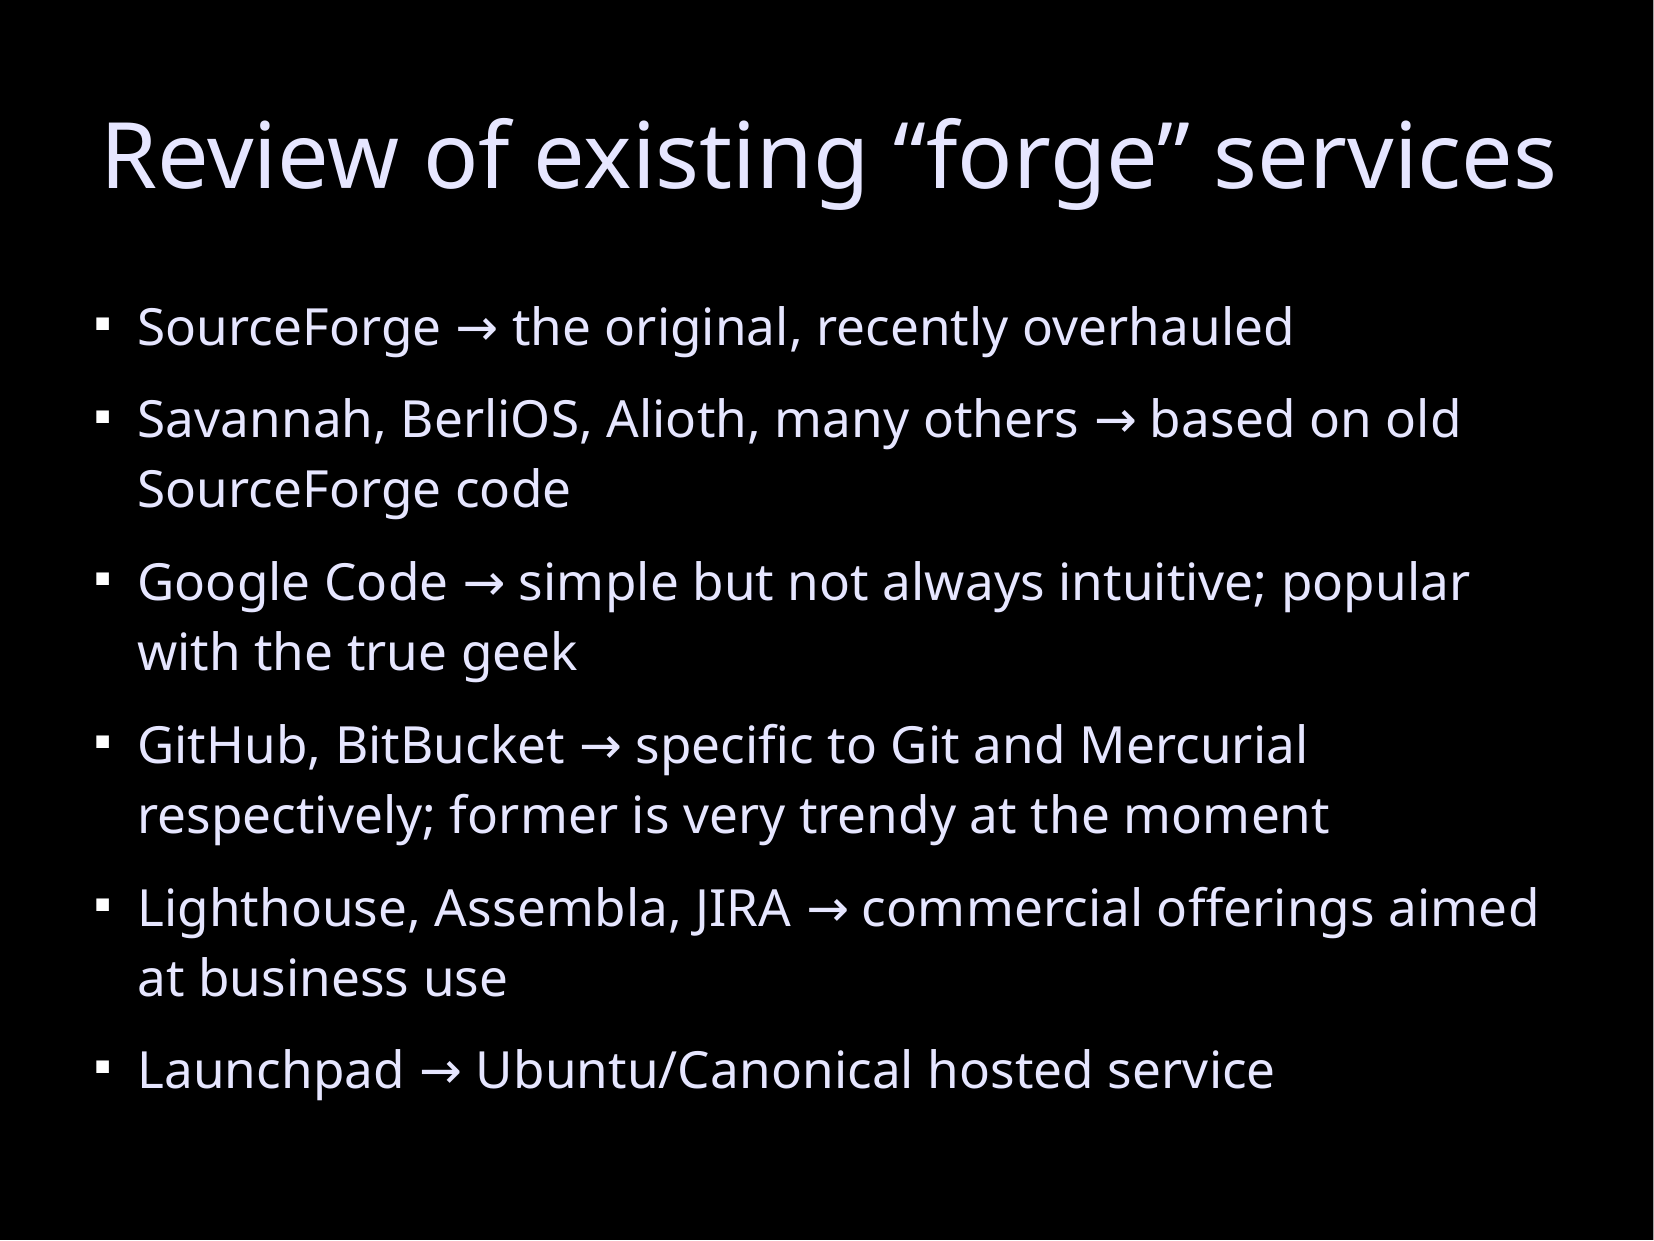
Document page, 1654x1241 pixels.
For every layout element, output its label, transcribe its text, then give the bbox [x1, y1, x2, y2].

list SourceForge → the original, recently overhauled Savannah, BerliOS, Alioth, many others → based on old SourceForge code Google Code → simple but not always intuitive; popular with the true geek GitHub, BitBucket → specific to Git and Mercurial respectively; former is very trendy at the moment Lighthouse, Assembla, JIRA → commercial offerings aimed at business use Launchpad → Ubuntu/Canonical hosted service [82, 290, 1571, 1109]
title Review of existing “forge” services [82, 56, 1571, 250]
